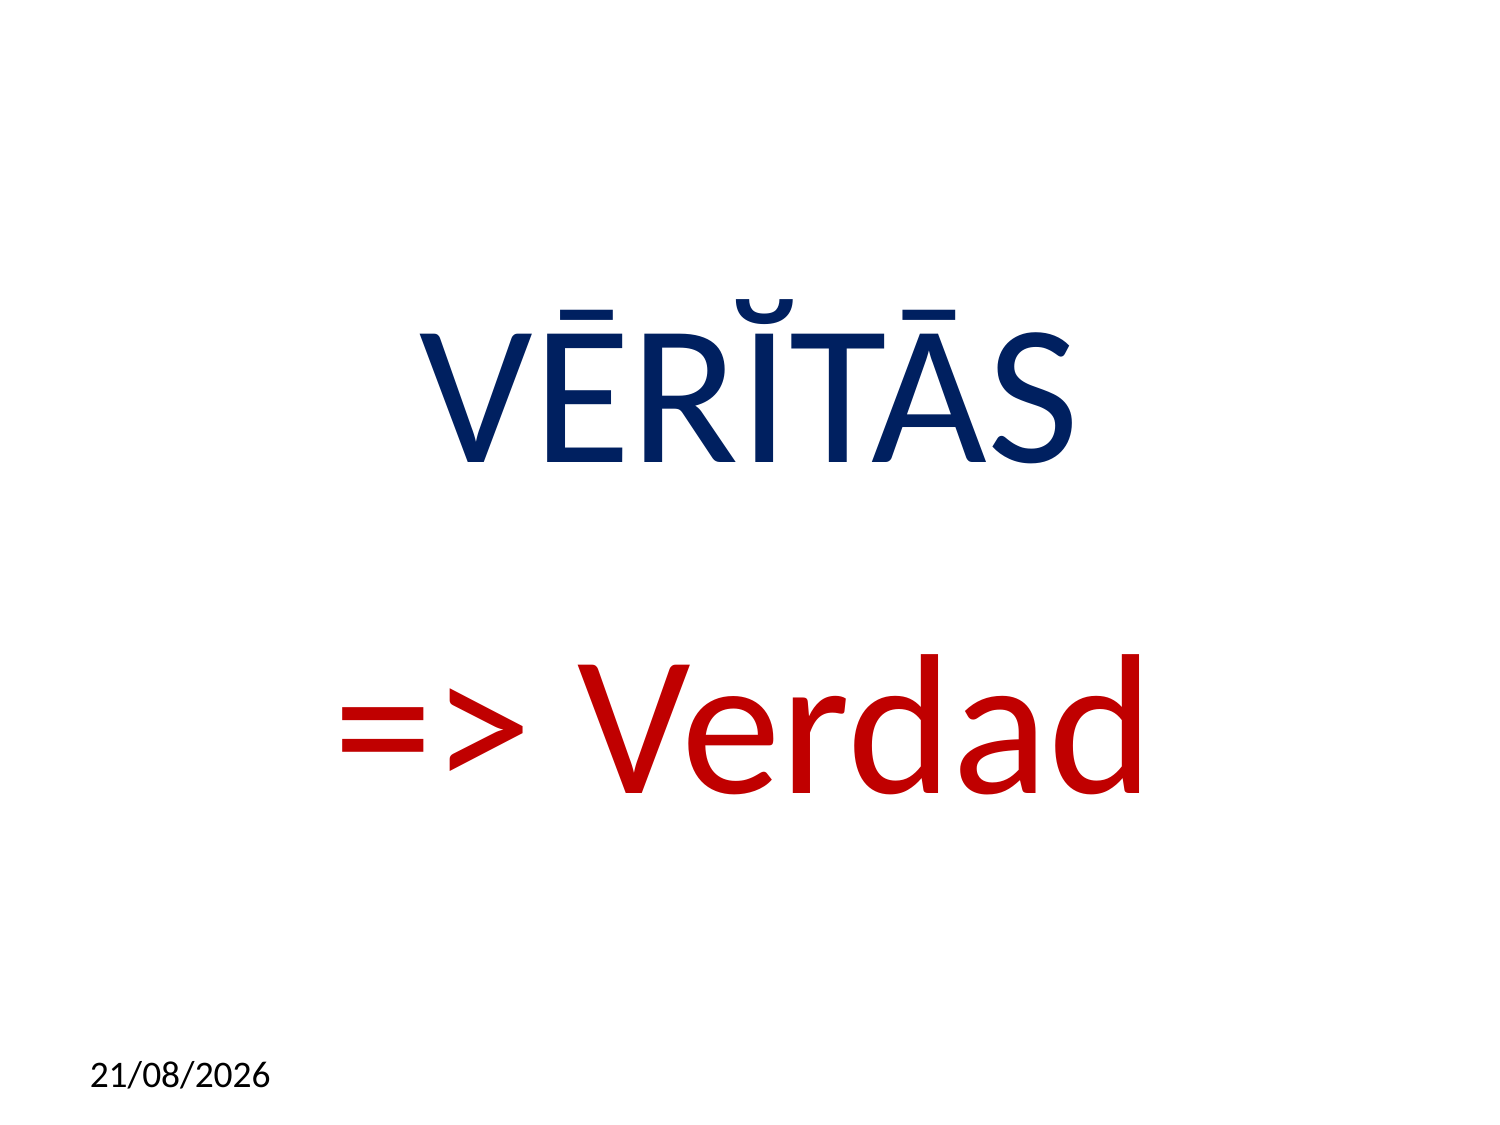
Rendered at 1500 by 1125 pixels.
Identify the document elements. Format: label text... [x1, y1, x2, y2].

title VĒRĬTĀS [112, 255, 1388, 497]
subtitle => Verdad [218, 586, 1269, 874]
